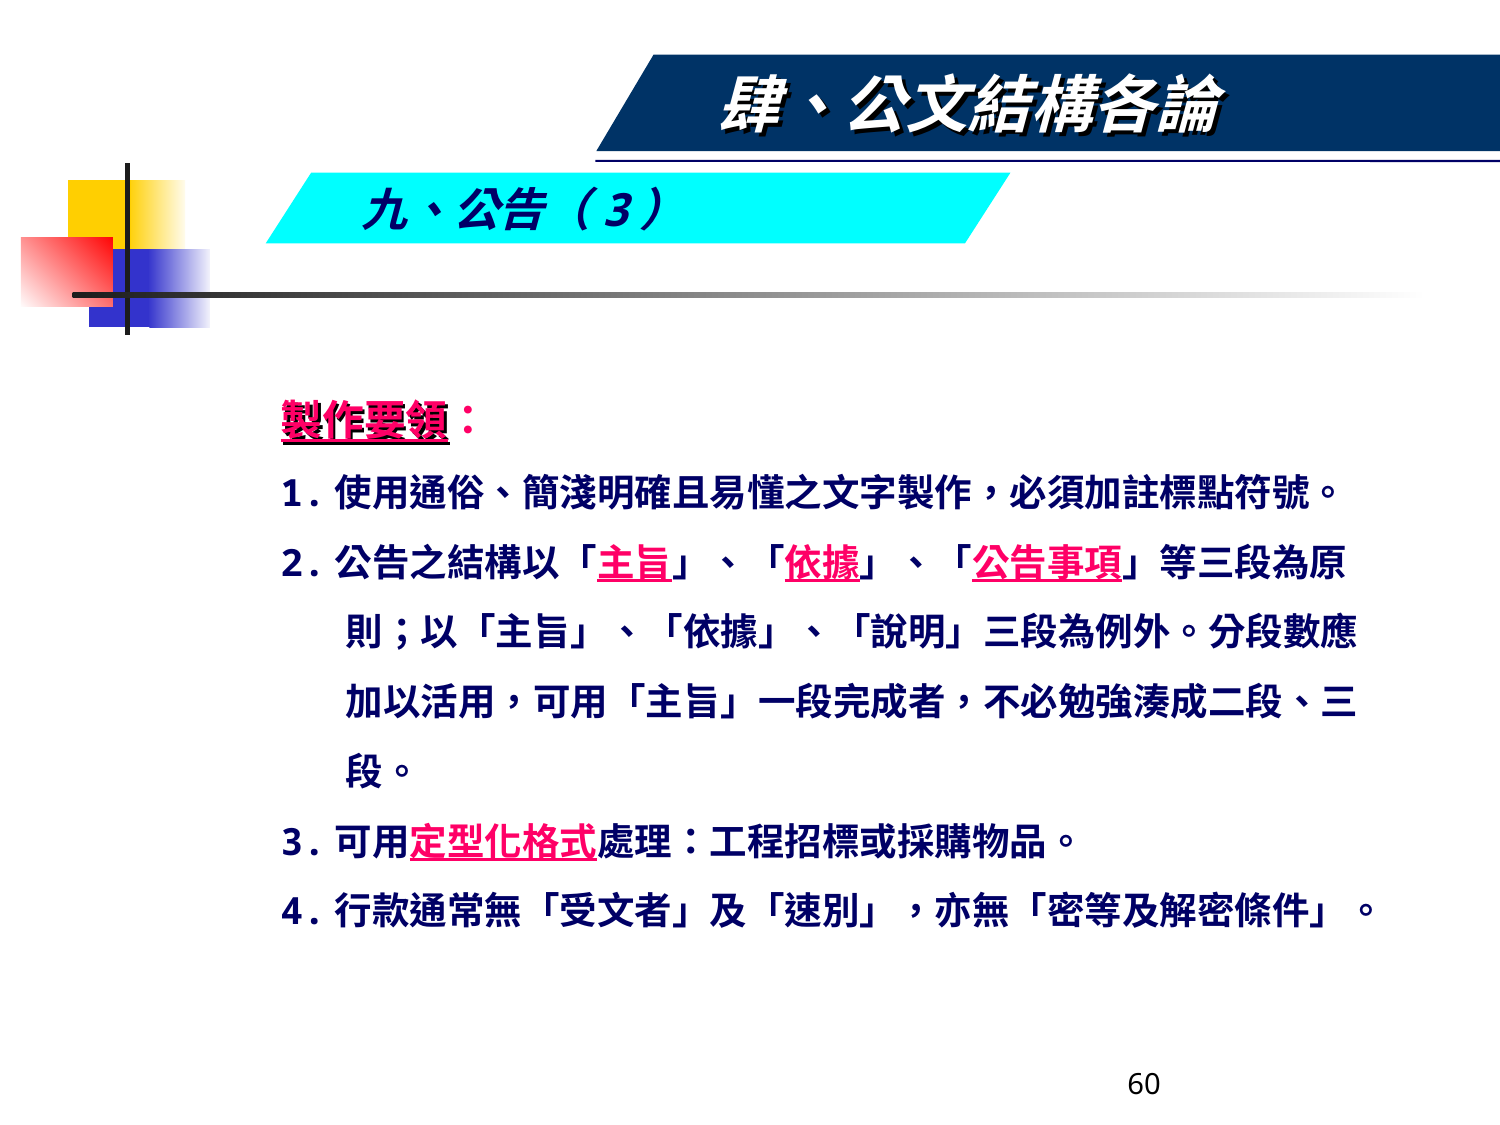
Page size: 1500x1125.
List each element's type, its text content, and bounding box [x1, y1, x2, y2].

text_box 肆、公文結構各論 [596, 54, 1500, 152]
text_box 九、公告（3） [265, 172, 1011, 244]
text_box [1112, 1037, 1426, 1113]
text_box 製作要領： 1.使用通俗、簡淺明確且易懂之文字製作，必須加註標點符號。 2.公告之結構以「主旨」、「依據」、「公告事項」等三段為原 則；以「主旨」、「依據」、「說明」三段為例外。分段數應 加以活用，可用「主旨」一段完成者，不必勉強湊成二段、三 段。 3.可用定型化格式處理：工程招標或採購物品。 4.行款通常無「受文者」及「速別」，亦無「密等及解密條件」。 [266, 359, 1389, 940]
